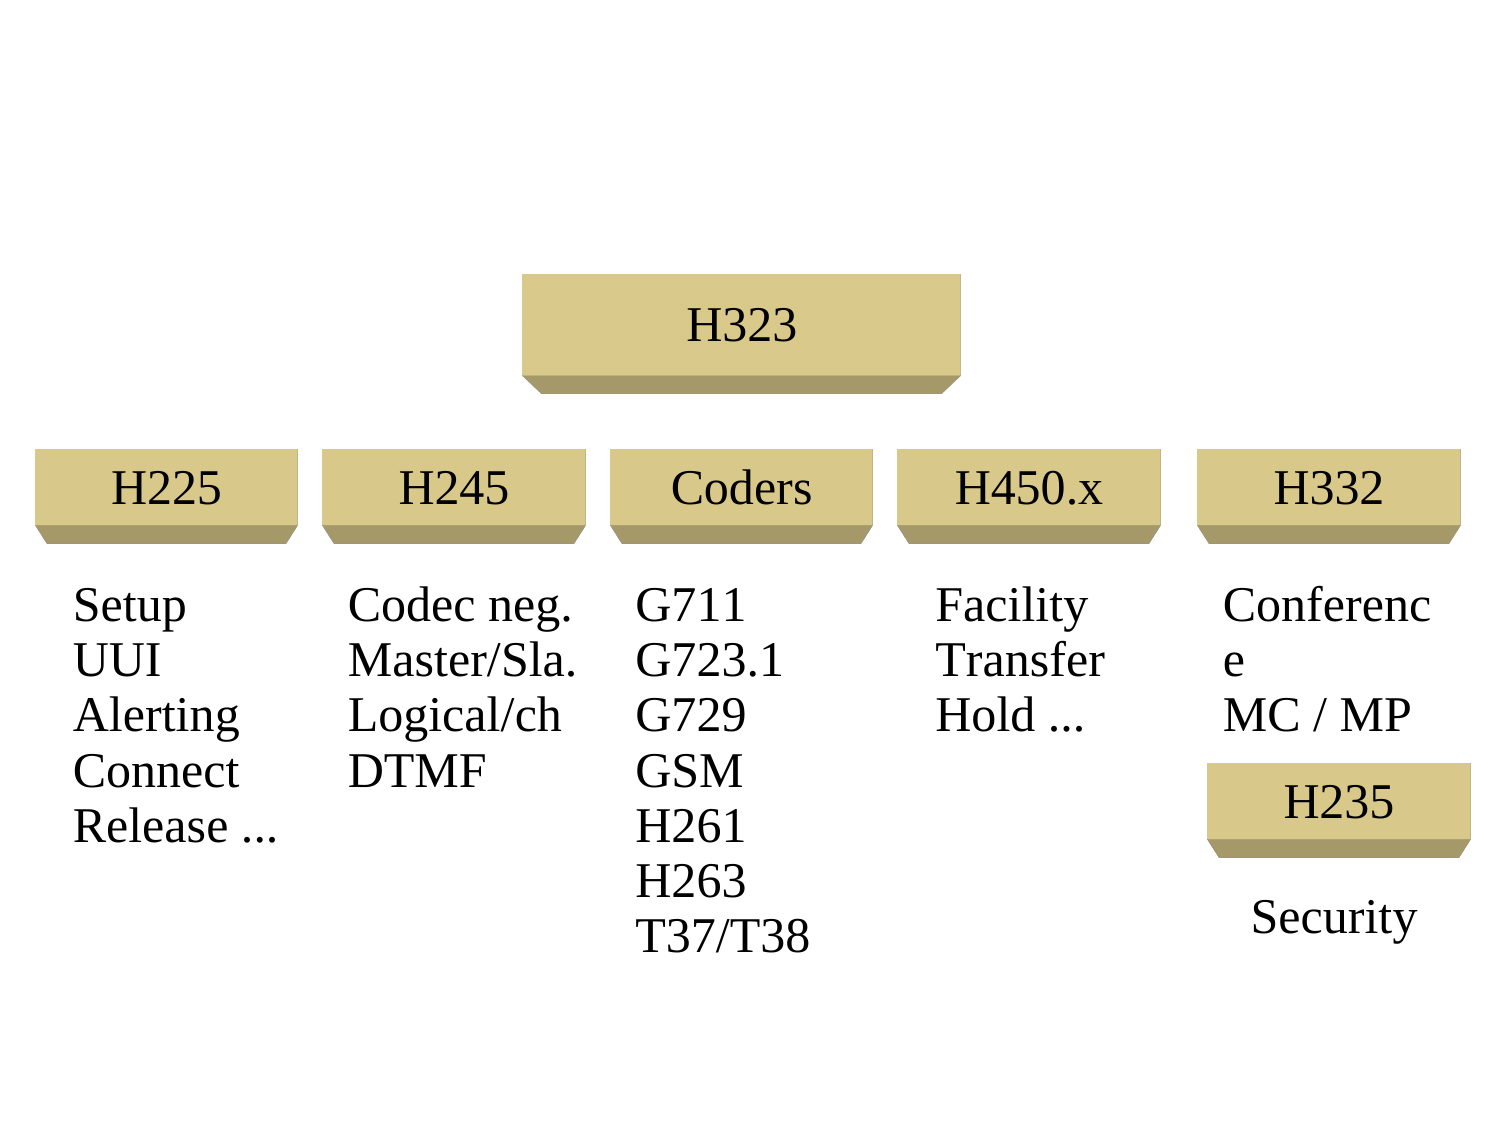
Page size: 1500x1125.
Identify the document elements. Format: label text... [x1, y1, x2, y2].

text_box Codec neg. Master/Sla. Logical/ch DTMF [332, 569, 593, 806]
text_box Setup UUI Alerting Connect Release ... [57, 569, 294, 861]
text_box Security [1235, 881, 1434, 953]
text_box Conference MC / MP [1207, 569, 1469, 763]
text_box G711 G723.1 G729 GSM H261 H263 T37/T38 [620, 569, 827, 972]
text_box Facility Transfer Hold ... [920, 569, 1121, 751]
